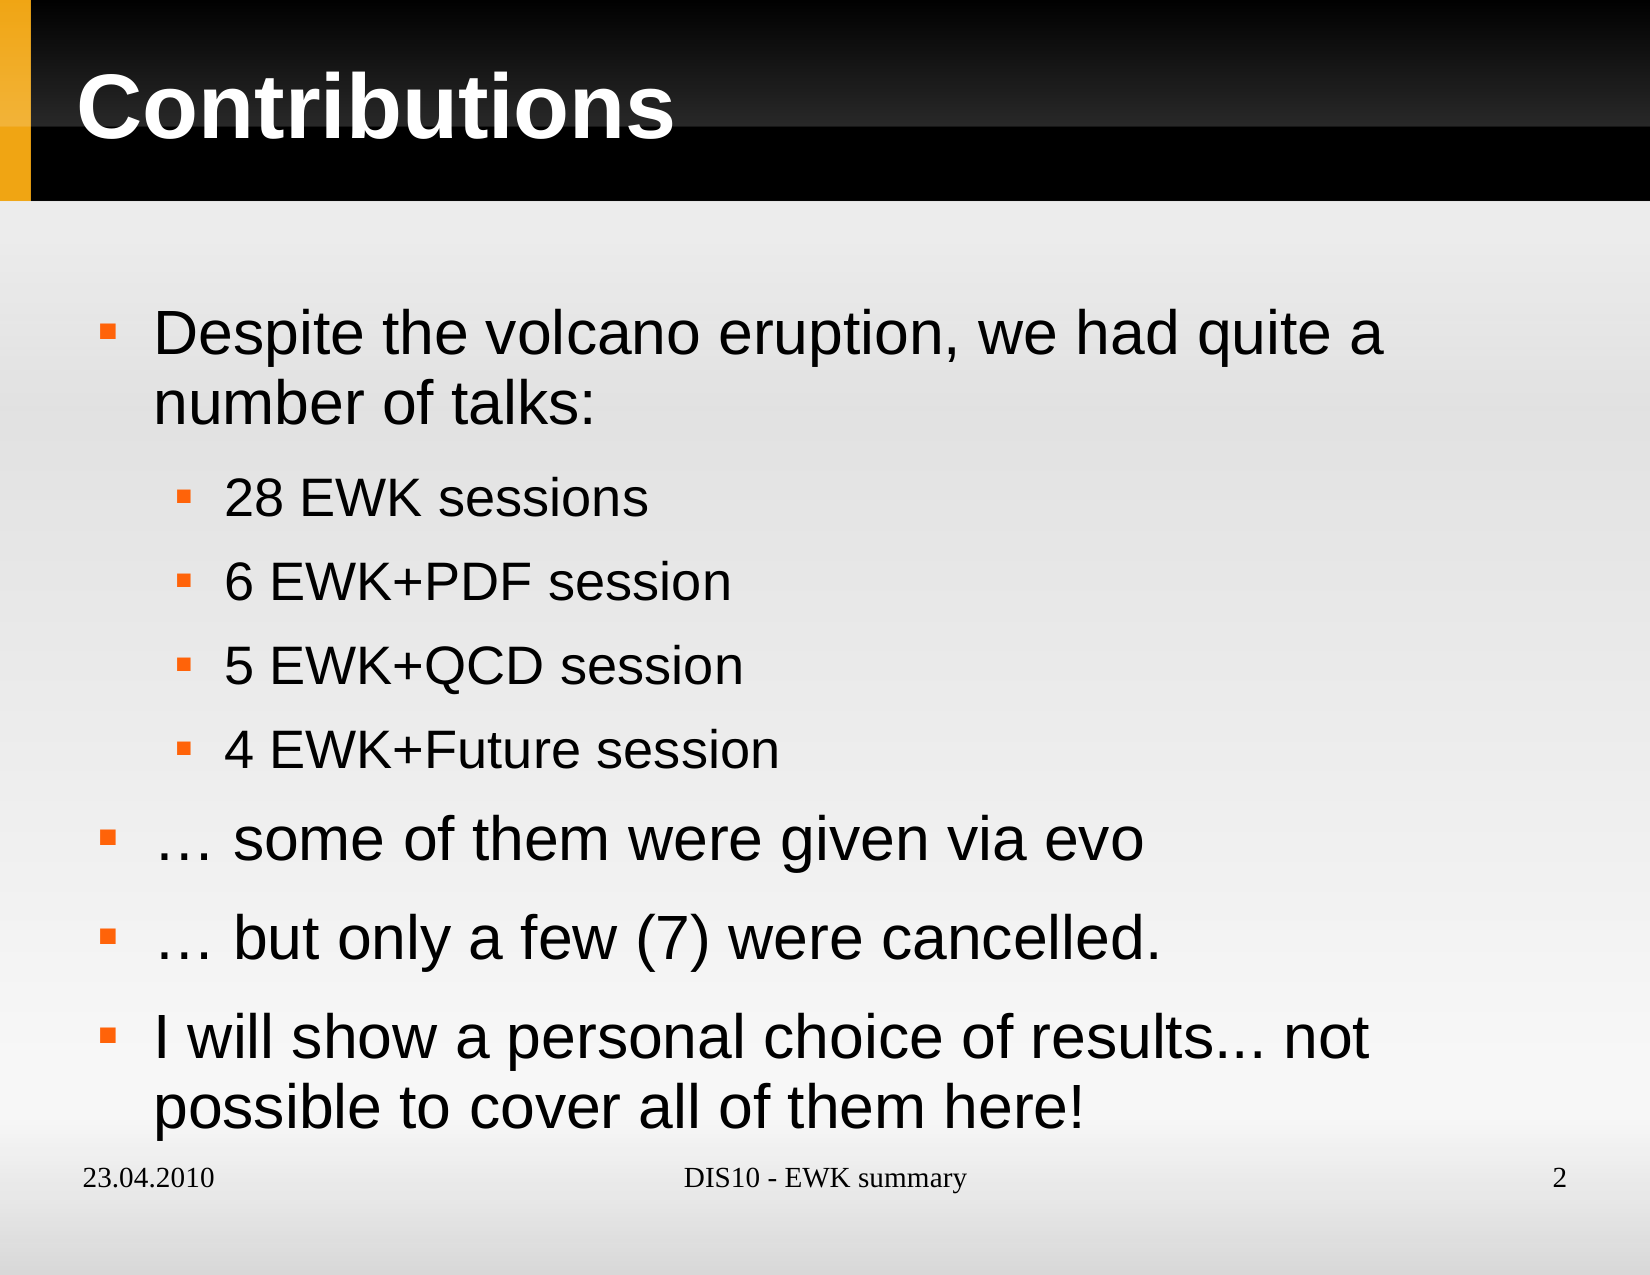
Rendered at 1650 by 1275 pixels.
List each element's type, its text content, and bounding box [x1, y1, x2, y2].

list Despite the volcano eruption, we had quite a number of talks: 28 EWK sessions 6 EWK+PDF session 5 EWK+QCD session 4 EWK+Future session … some of them were given via evo … but only a few (7) were cancelled. I will show a personal choice of results... not possible to cover all of them here! [82, 298, 1568, 1143]
title Contributions [76, 0, 1562, 214]
picture [0, 0, 1650, 1275]
